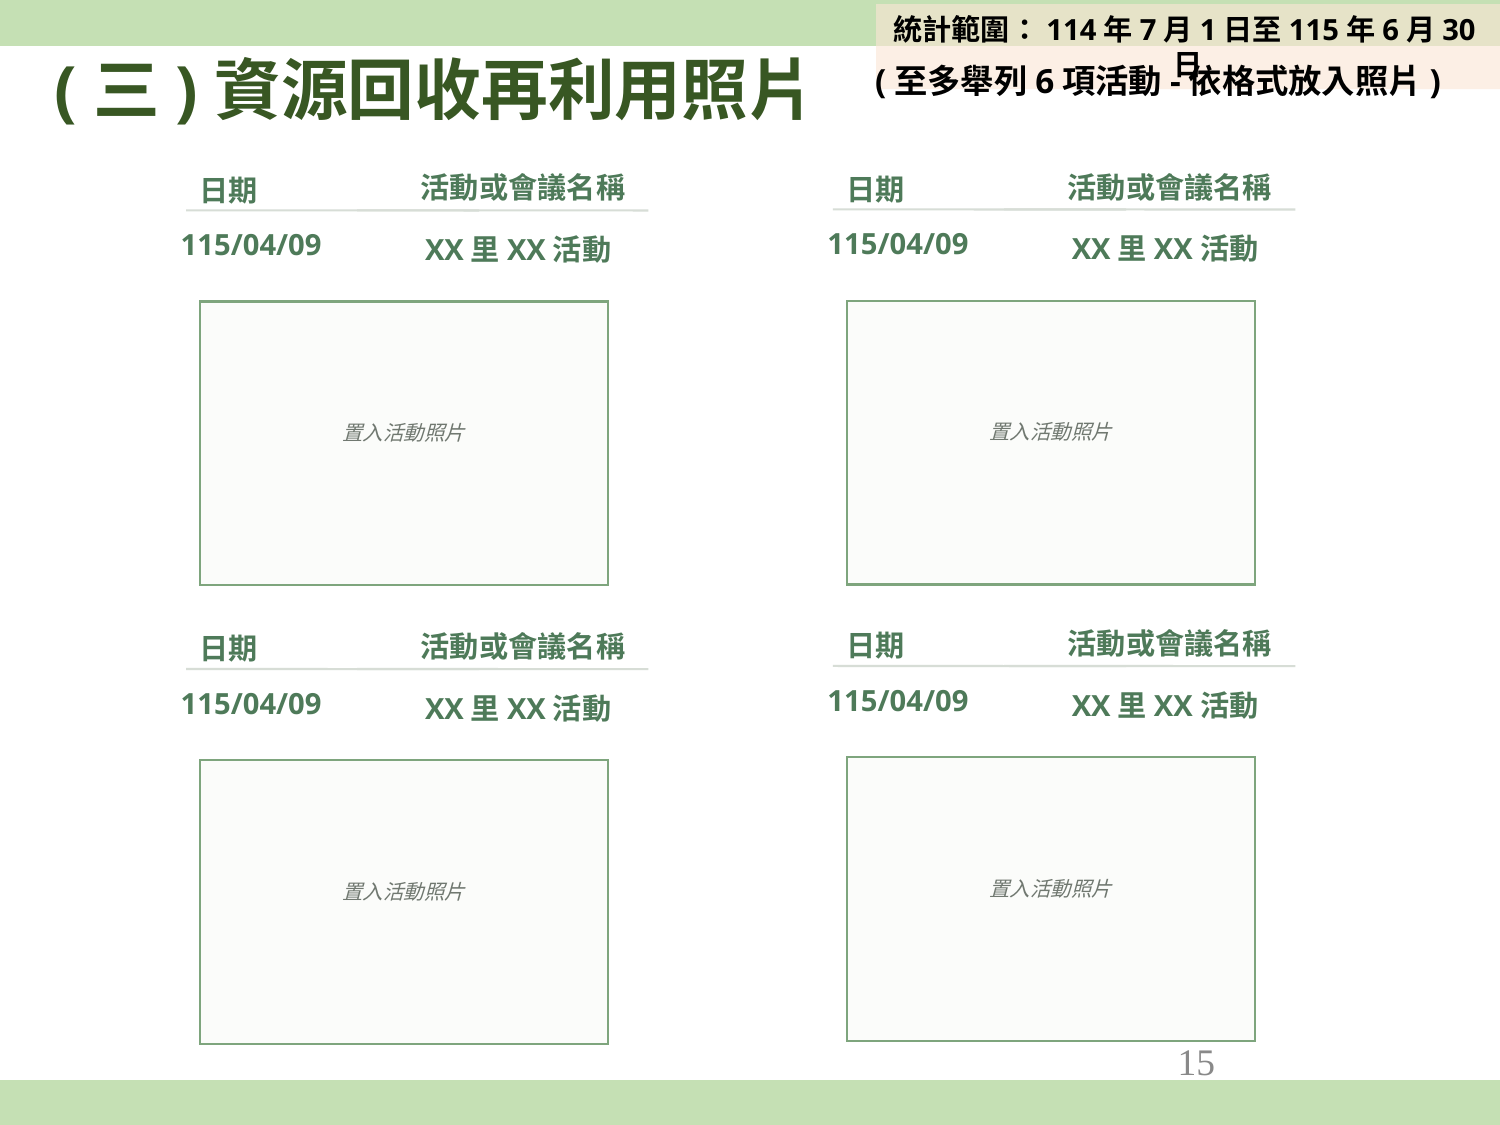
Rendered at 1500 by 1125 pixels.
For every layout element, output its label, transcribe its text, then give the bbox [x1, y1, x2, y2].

text_box 活動或會議名稱 [421, 166, 633, 208]
text_box XX里XX活動 [1072, 649, 1412, 760]
text_box 115/04/09 [827, 222, 1005, 264]
text_box 置入活動照片 [927, 419, 1174, 443]
text_box 115/04/09 [827, 678, 1005, 721]
text_box XX里XX活動 [1072, 192, 1412, 304]
text_box [846, 757, 1500, 1091]
text_box (三)資源回收再利用照片 [39, 49, 1221, 157]
text_box 活動或會議名稱 [1068, 622, 1280, 664]
text_box 日期 [200, 627, 287, 667]
text_box [199, 301, 608, 586]
text_box [846, 300, 1255, 585]
text_box 置入活動照片 [927, 876, 1174, 900]
text_box 置入活動照片 [281, 879, 527, 903]
text_box (至多舉列6項活動-依格式放入照片) [778, 52, 1500, 109]
text_box 活動或會議名稱 [421, 625, 633, 667]
text_box XX里XX活動 [425, 652, 765, 763]
text_box 日期 [847, 167, 933, 208]
text_box 115/04/09 [181, 223, 358, 265]
text_box 日期 [847, 624, 933, 664]
text_box XX里XX活動 [425, 193, 765, 305]
text_box 日期 [200, 168, 287, 209]
text_box 115/04/09 [181, 681, 358, 723]
text_box 置入活動照片 [281, 420, 527, 444]
text_box [199, 760, 608, 1045]
text_box 活動或會議名稱 [1068, 165, 1280, 207]
